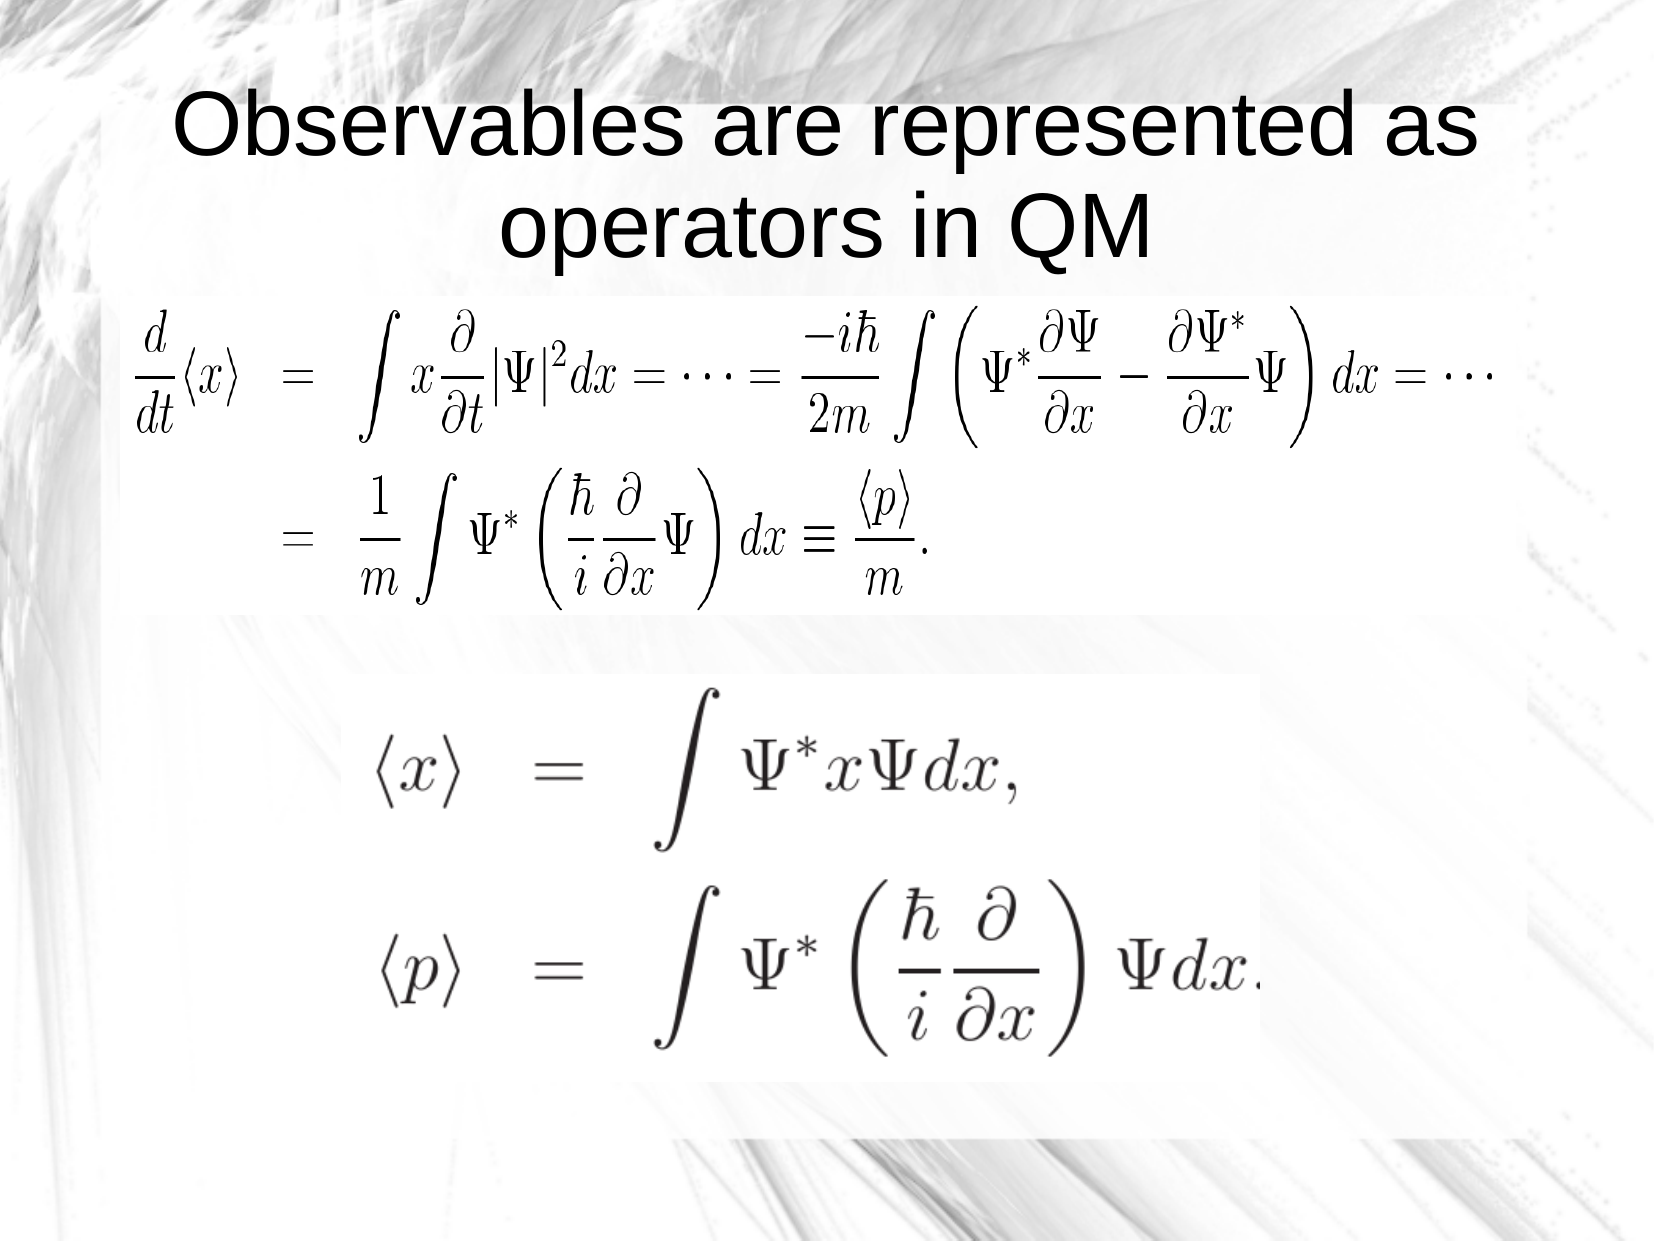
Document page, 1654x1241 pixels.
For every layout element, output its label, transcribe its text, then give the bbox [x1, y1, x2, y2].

picture [0, 0, 1654, 1241]
title Observables are represented as operators in QM [118, 67, 1536, 279]
